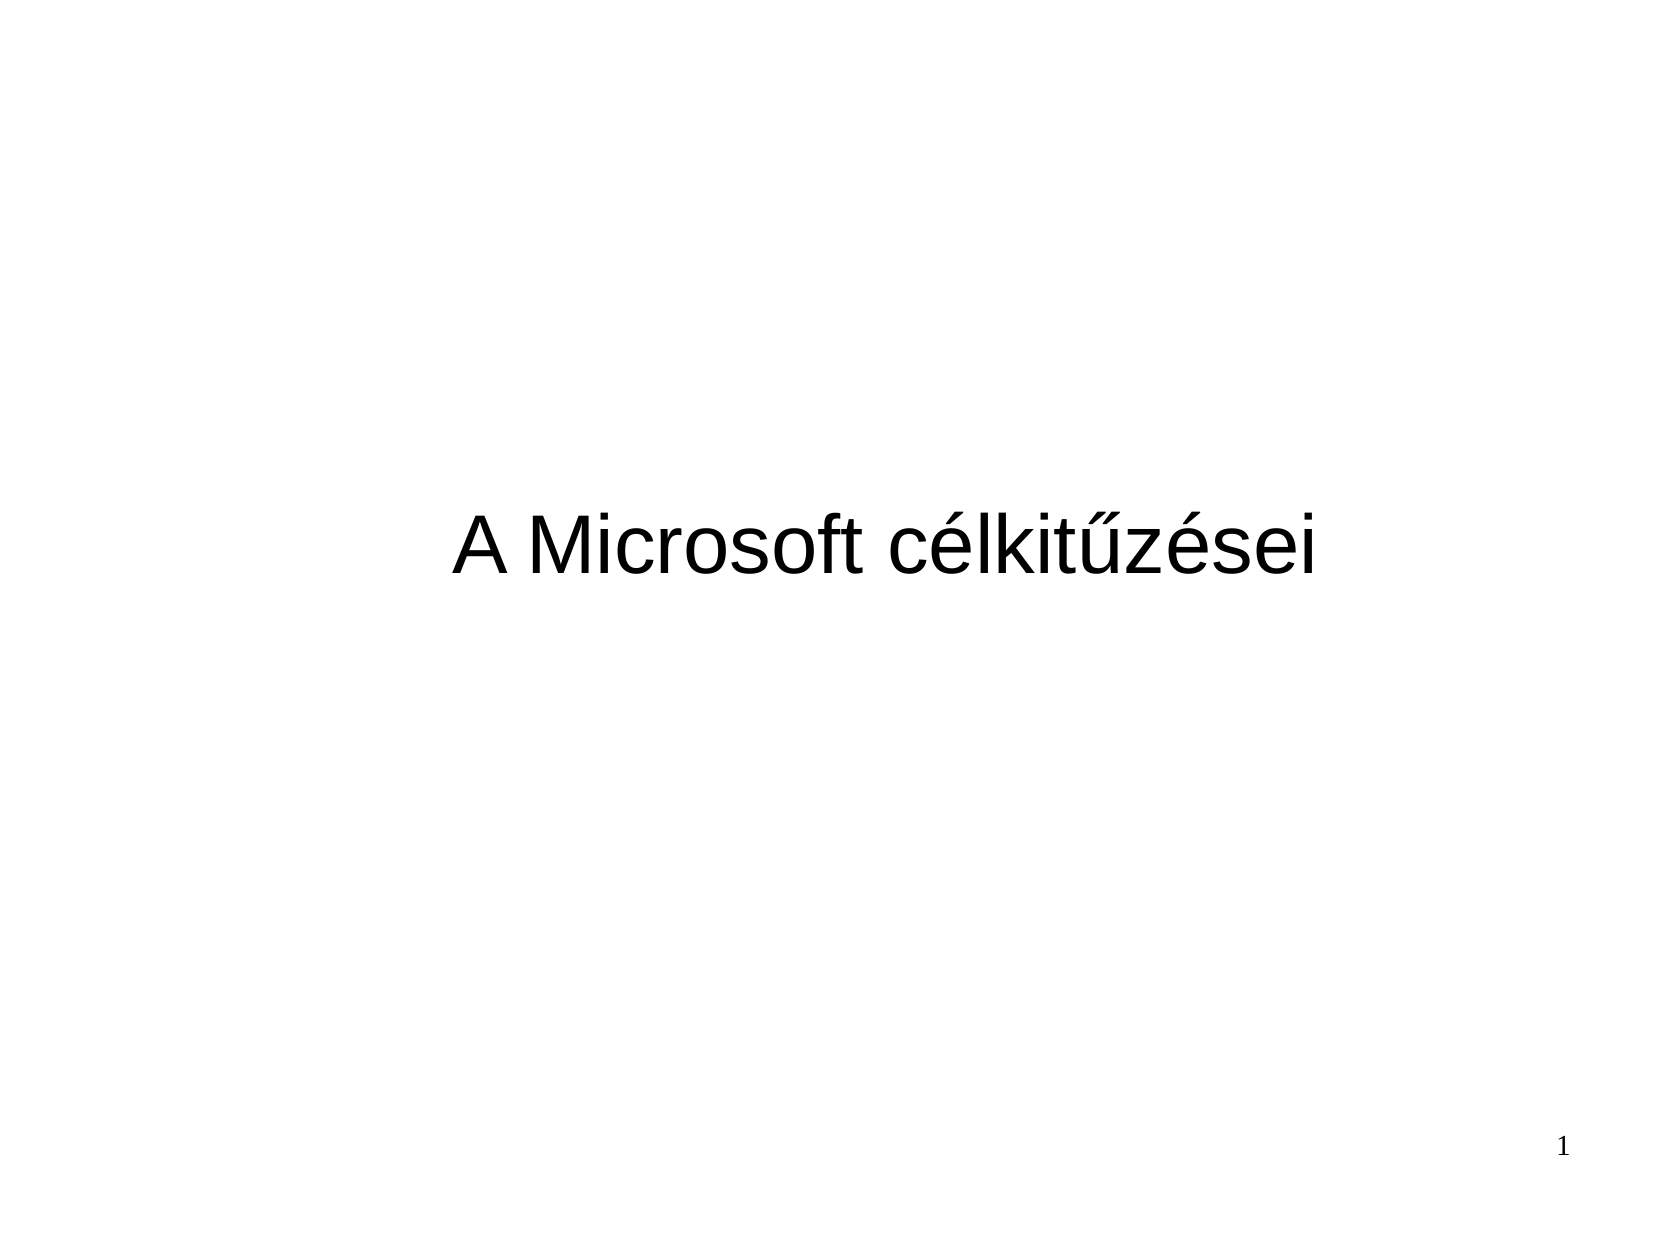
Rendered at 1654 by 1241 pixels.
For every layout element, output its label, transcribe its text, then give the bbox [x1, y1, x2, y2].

subtitle A Microsoft célkitűzései [306, 482, 1465, 660]
